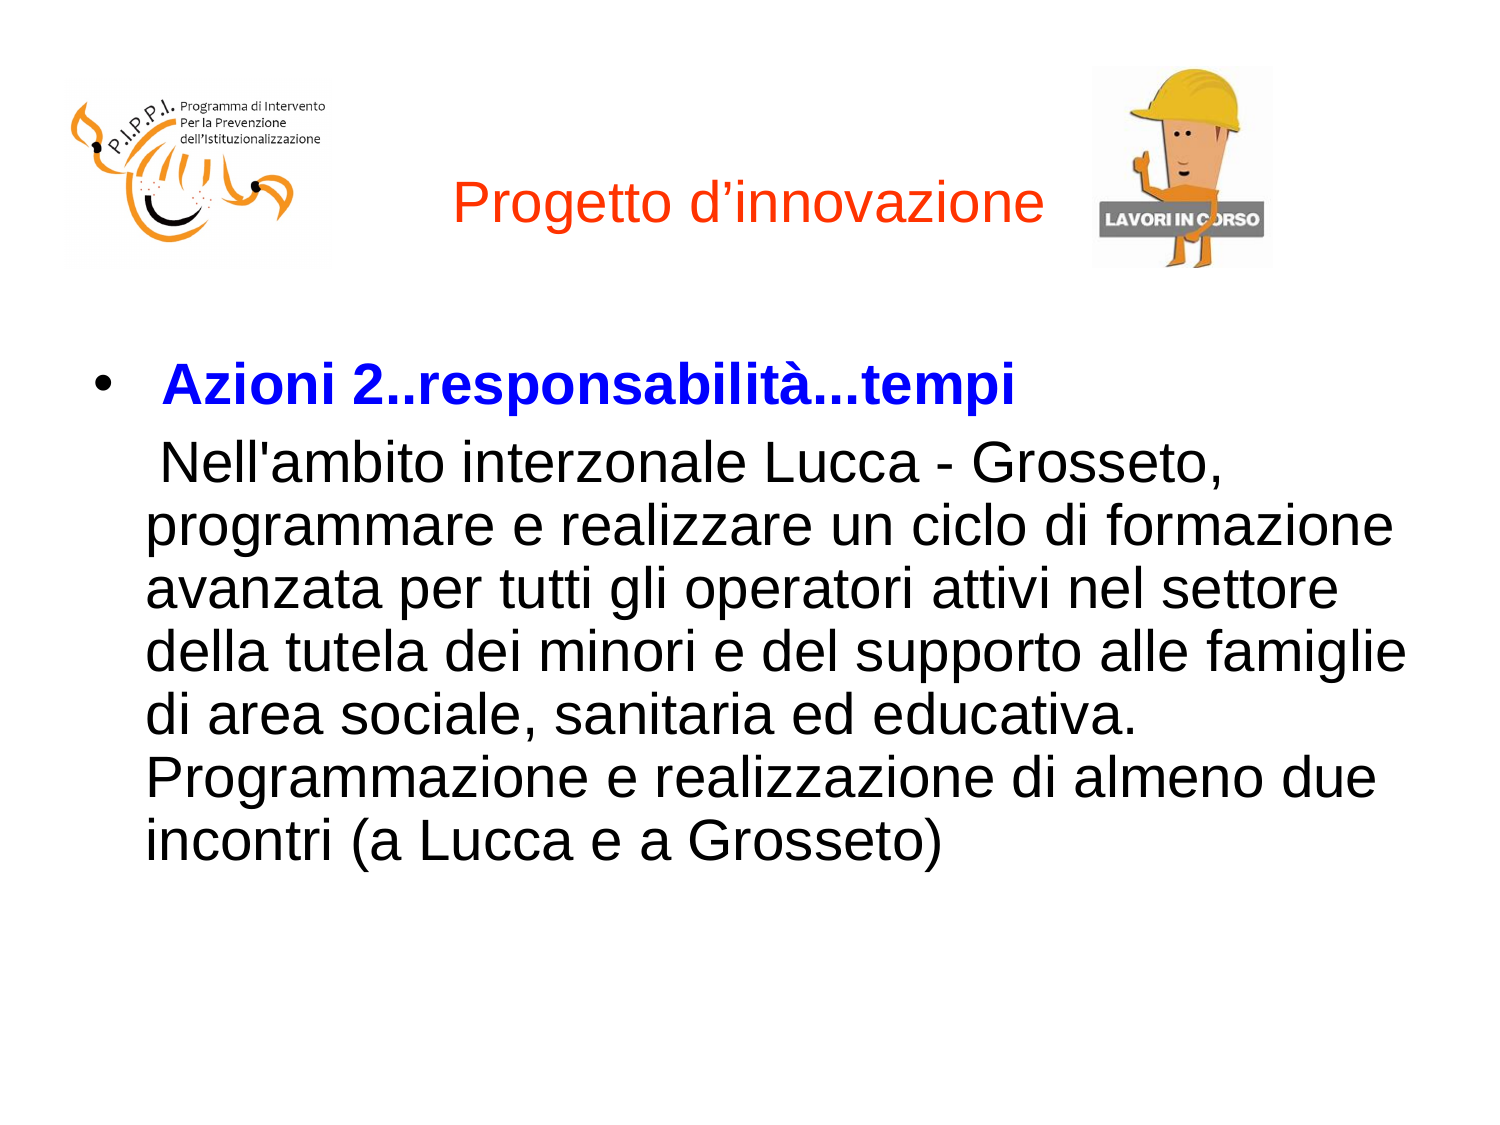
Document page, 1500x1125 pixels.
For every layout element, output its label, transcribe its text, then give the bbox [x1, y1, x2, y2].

picture [1092, 66, 1273, 268]
picture [64, 78, 332, 269]
list Azioni 2..responsabilità...tempi Nell'ambito interzonale Lucca - Grosseto, programmare e realizzare un ciclo di formazione avanzata per tutti gli operatori attivi nel settore della tutela dei minori e del supporto alle famiglie di area sociale, sanitaria ed educativa. Programmazione e realizzazione di almeno due incontri (a Lucca e a Grosseto) [75, 262, 1426, 1018]
title Progetto d’innovazione [75, 31, 1426, 247]
